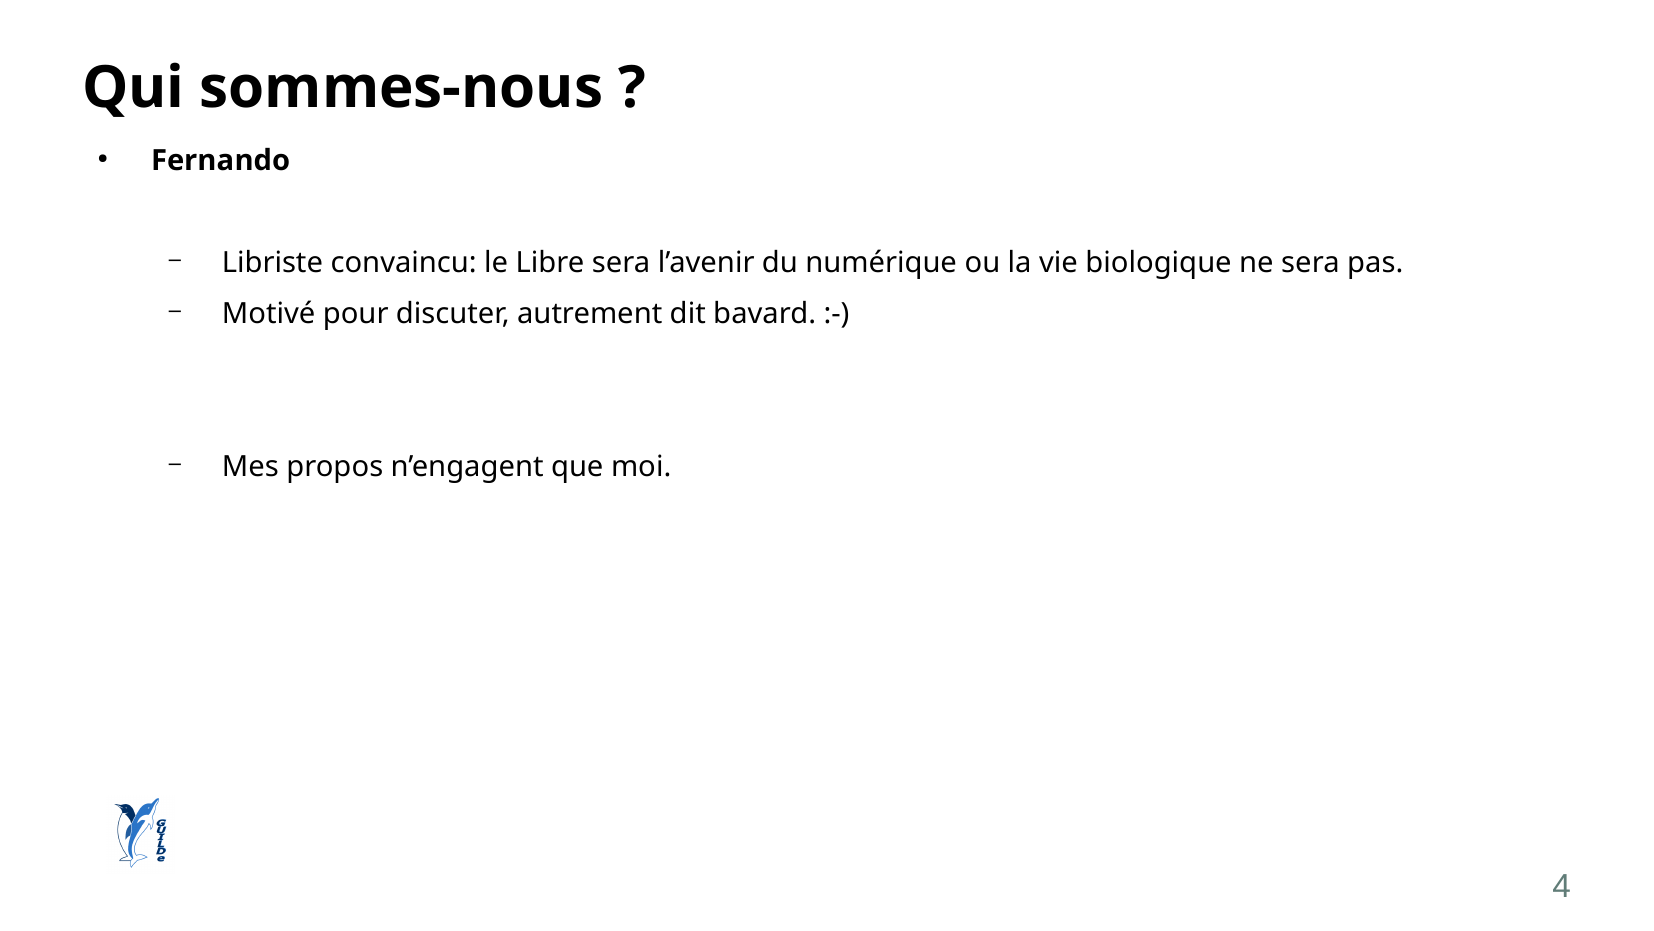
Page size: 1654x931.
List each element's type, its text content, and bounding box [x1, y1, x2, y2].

picture [106, 862, 175, 874]
slide_number <numéro> [1498, 872, 1571, 904]
list Fernando Libriste convaincu: le Libre sera l’avenir du numérique ou la vie biologique ne sera pas. Motivé pour discuter, autrement dit bavard. :-) Mes propos n’engagent que moi. [65, 138, 1589, 862]
title Qui sommes-nous ? [82, 57, 1571, 138]
